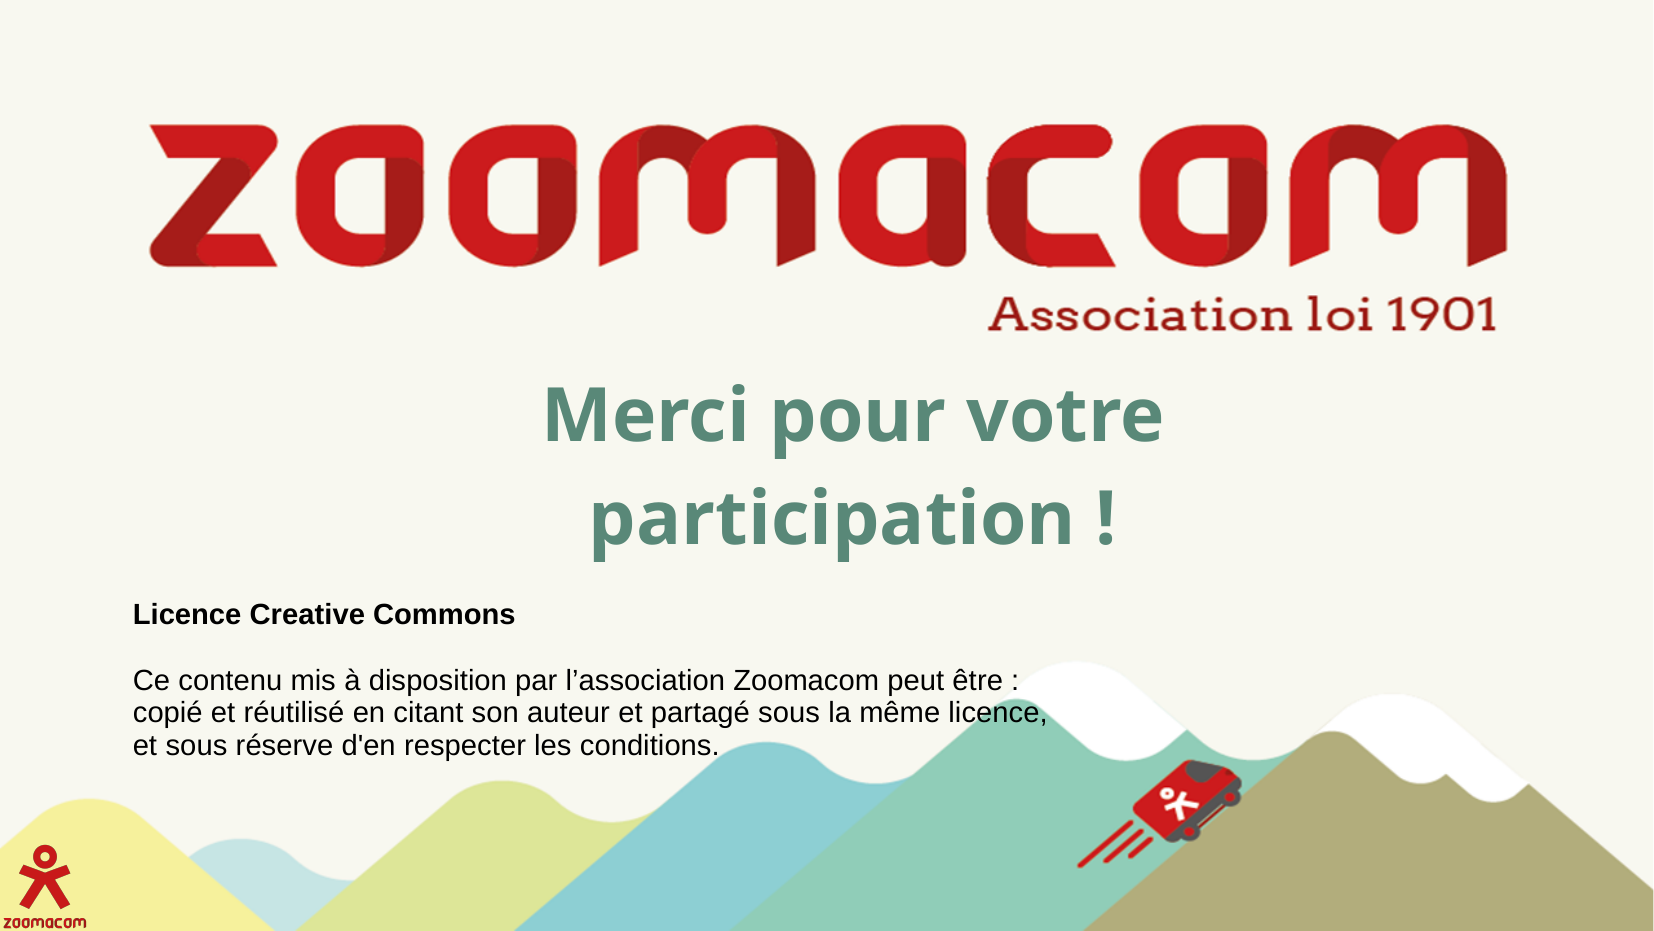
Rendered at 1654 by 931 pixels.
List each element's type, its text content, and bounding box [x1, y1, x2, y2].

text_box Merci pour votre participation ! [324, 354, 1382, 591]
text_box Licence Creative Commons Ce contenu mis à disposition par l’association Zoomacom peut être : copié et réutilisé en citant son auteur et partagé sous la même licence, et sous réserve d'en respecter les conditions. [118, 590, 1093, 774]
picture [0, 0, 1654, 931]
